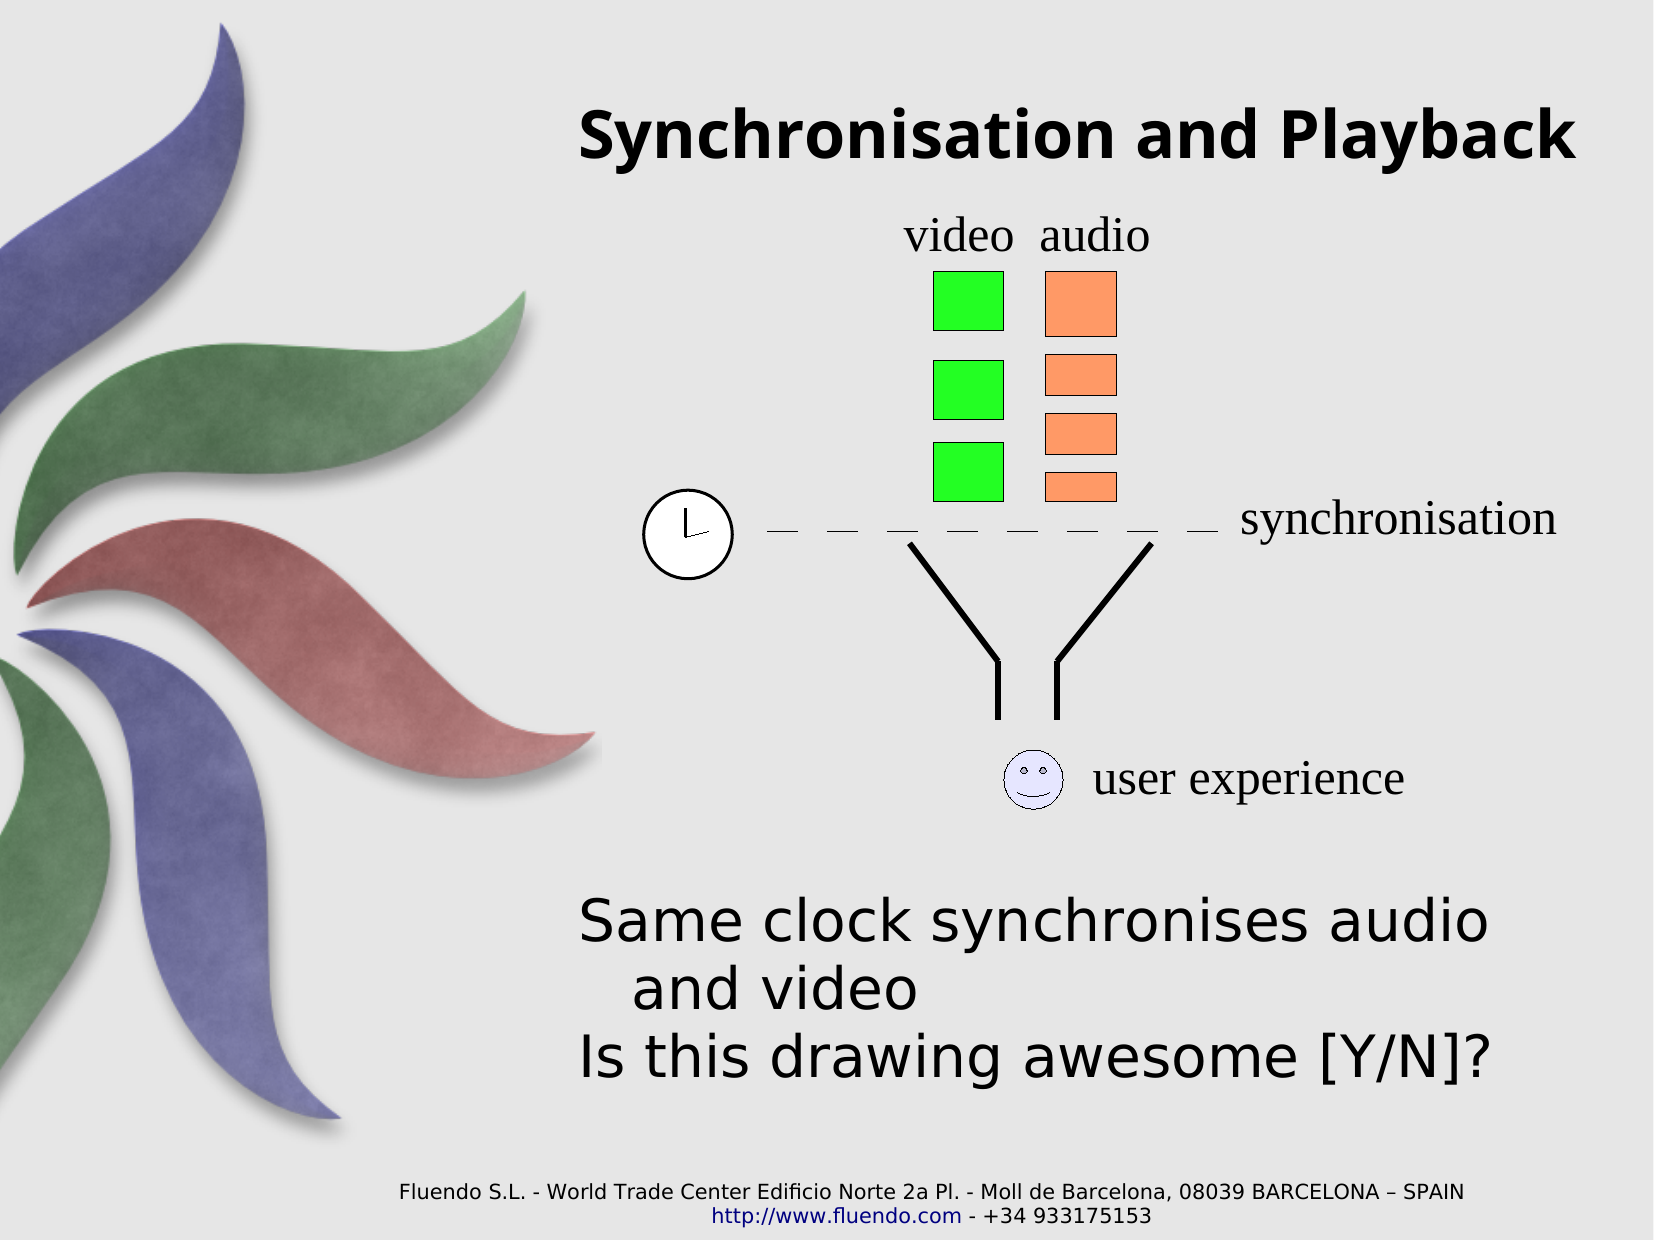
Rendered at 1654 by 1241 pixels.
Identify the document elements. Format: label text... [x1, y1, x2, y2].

text_box [933, 442, 1004, 502]
text_box [1045, 413, 1117, 455]
text_box [933, 271, 1004, 331]
picture [0, 1, 602, 1241]
text_box video [903, 206, 1052, 263]
list Same clock synchronises audio and video Is this drawing awesome [Y/N]? [561, 856, 1595, 1123]
text_box [1045, 271, 1117, 337]
text_box [1045, 354, 1117, 396]
text_box [1003, 750, 1064, 810]
text_box user experience [1092, 750, 1418, 806]
text_box audio [1052, 206, 1188, 263]
picture [597, 1189, 602, 1198]
text_box [643, 490, 733, 579]
text_box synchronisation [1240, 490, 1595, 546]
title Synchronisation and Playback [561, 59, 1595, 207]
text_box [933, 360, 1004, 420]
text_box [1045, 472, 1117, 502]
